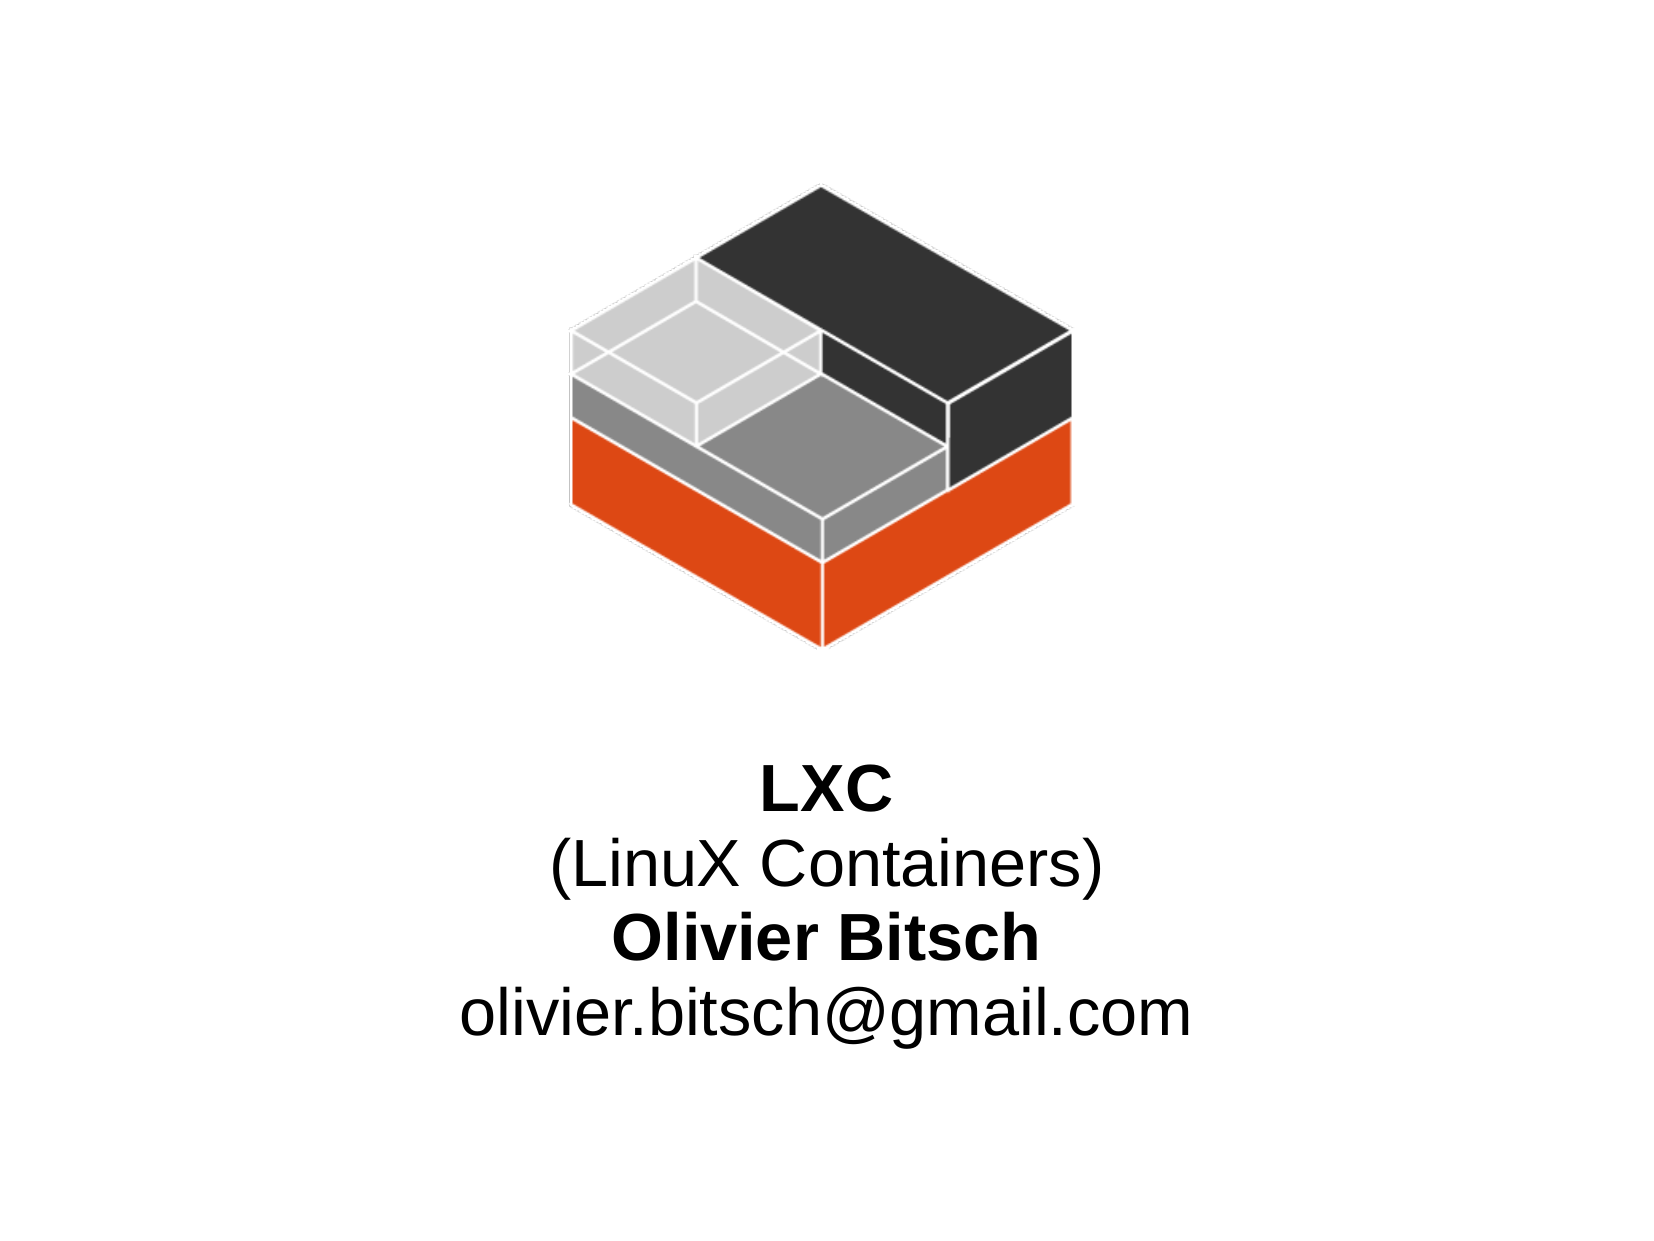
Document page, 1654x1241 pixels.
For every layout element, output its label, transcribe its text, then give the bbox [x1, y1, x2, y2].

subtitle LXC (LinuX Containers) Olivier Bitsch olivier.bitsch@gmail.com [82, 696, 1571, 1104]
picture [568, 183, 1075, 650]
